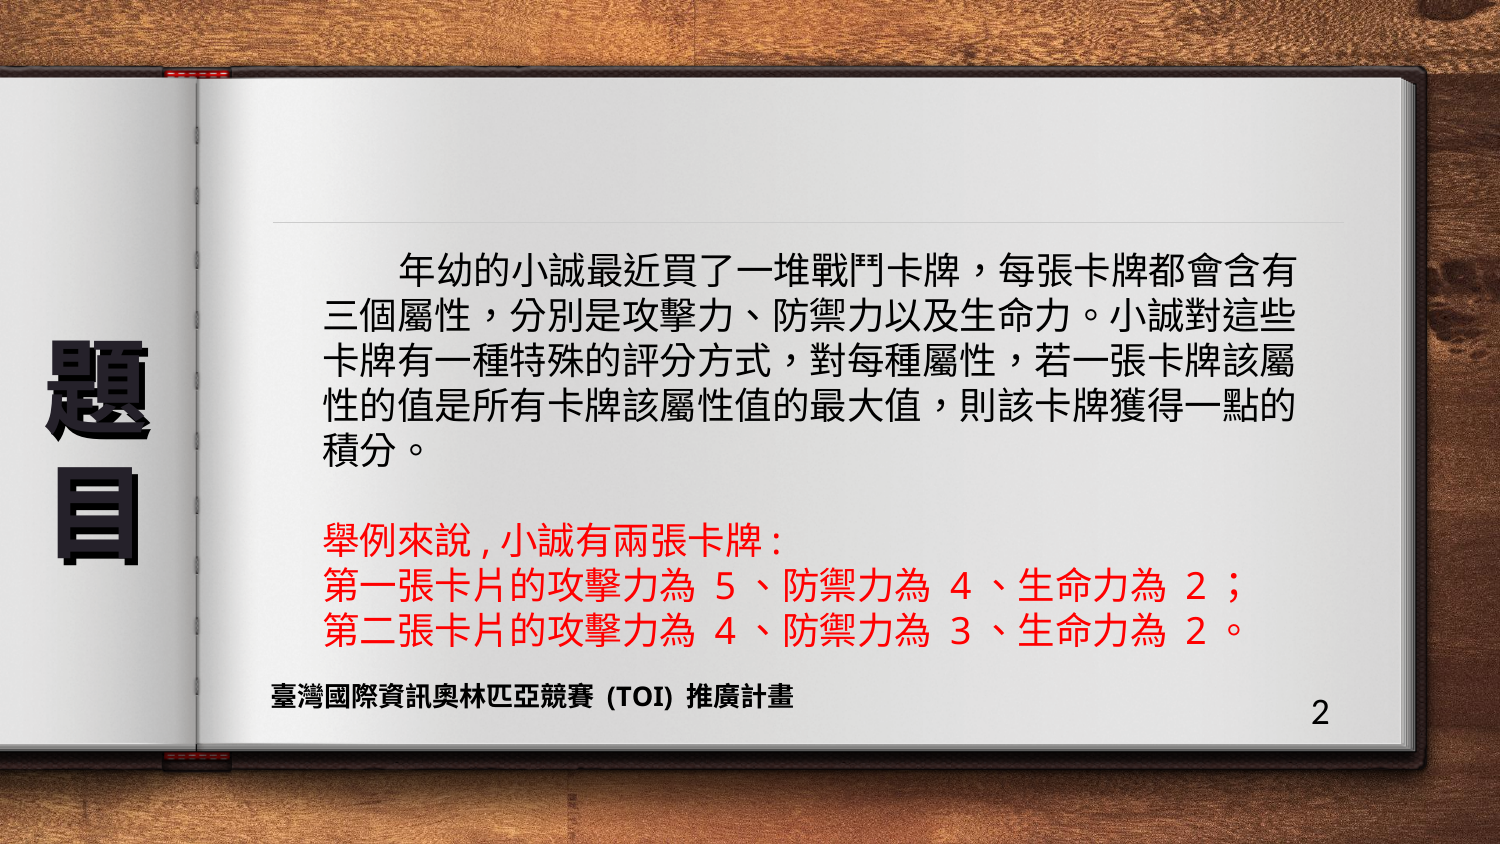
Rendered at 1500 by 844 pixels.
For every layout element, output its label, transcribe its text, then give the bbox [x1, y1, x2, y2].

text_box [1295, 672, 1386, 737]
title 題 目 [28, 306, 210, 552]
text_box 年幼的小誠最近買了一堆戰鬥卡牌，每張卡牌都會含有三個屬性，分別是攻擊力、防禦力以及生命力。小誠對這些卡牌有一種特殊的評分方式，對每種屬性，若一張卡牌該屬性的值是所有卡牌該屬性值的最大值，則該卡牌獲得一點的積分。 舉例來說,小誠有兩張卡牌: 第一張卡片的攻擊力為 5、防禦力為 4、生命力為 2； 第二張卡片的攻擊力為 4、防禦力為 3、生命力為 2。 [307, 240, 1341, 660]
